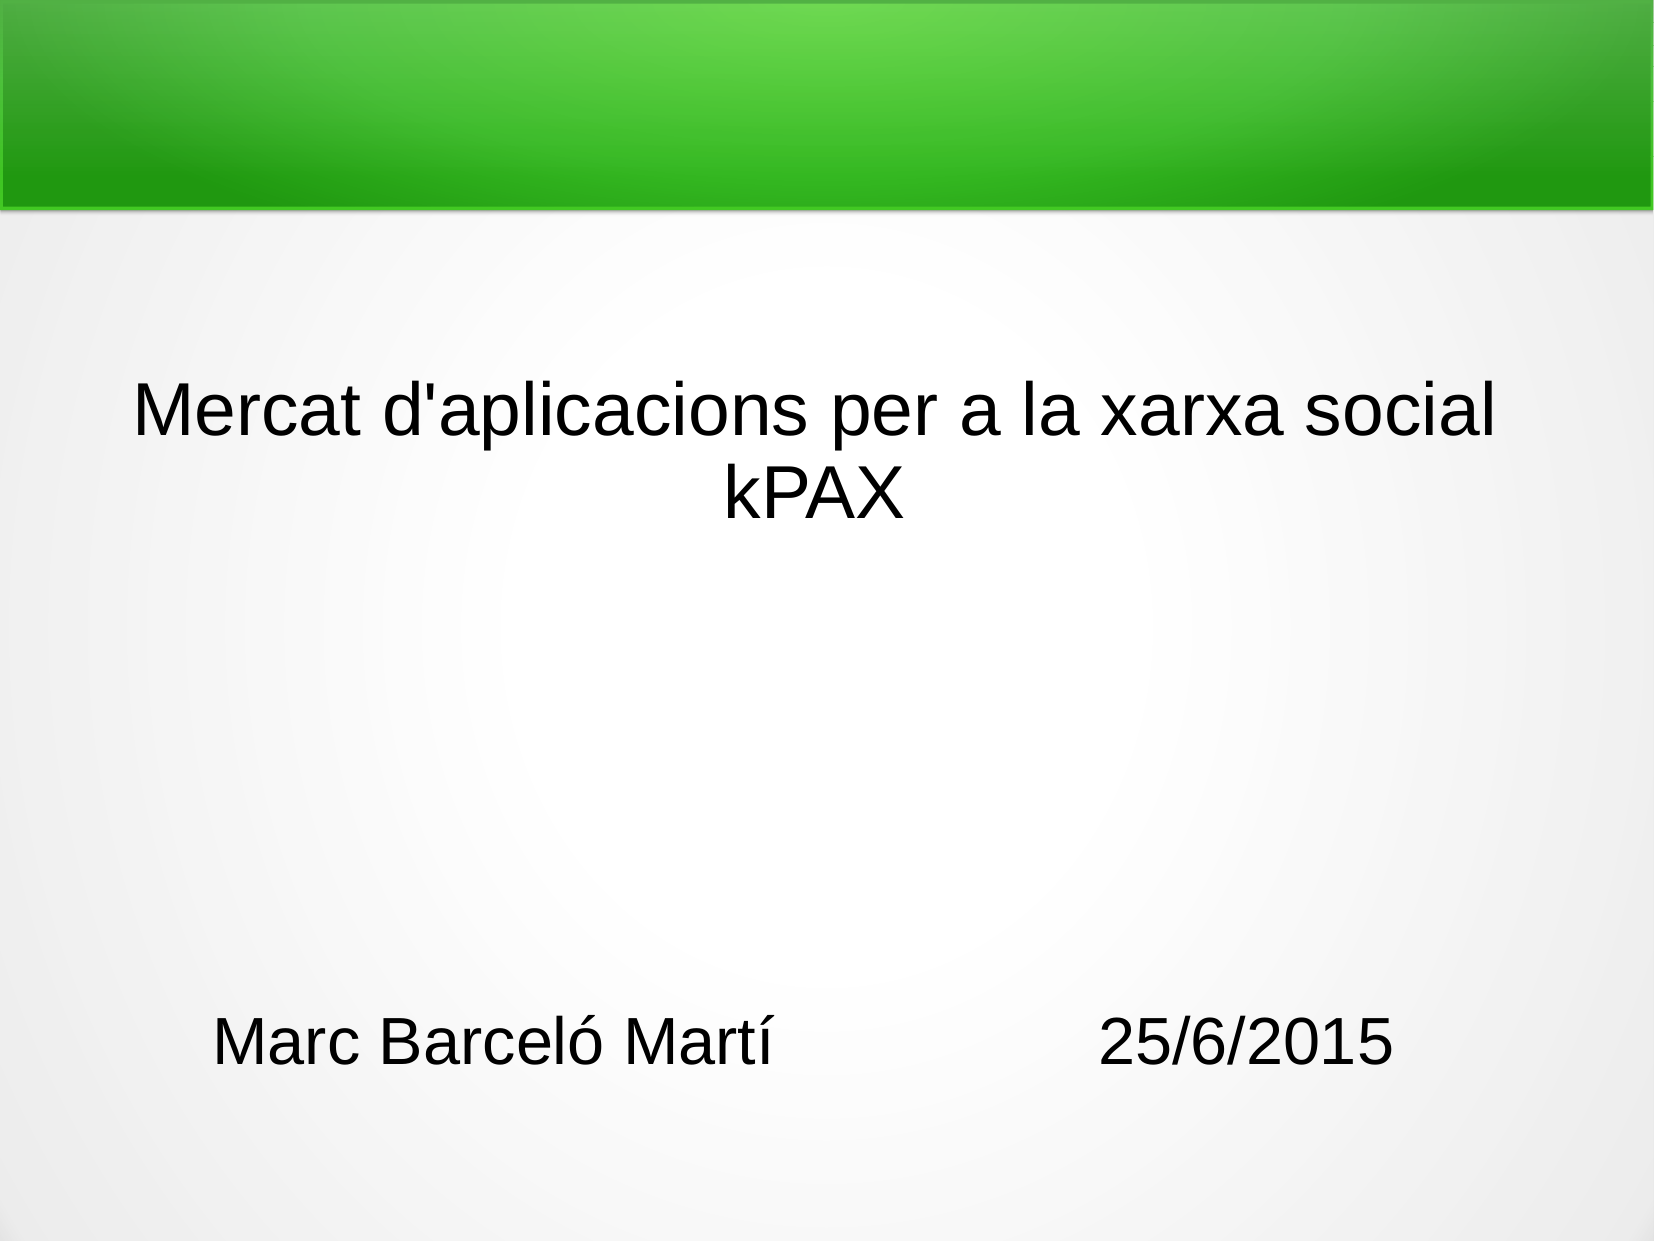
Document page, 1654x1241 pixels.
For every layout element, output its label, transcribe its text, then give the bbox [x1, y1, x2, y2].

subtitle Mercat d'aplicacions per a la xarxa social kPAX [70, 122, 1560, 780]
text_box Marc Barceló Martí 25/6/2015 [141, 1003, 1512, 1166]
